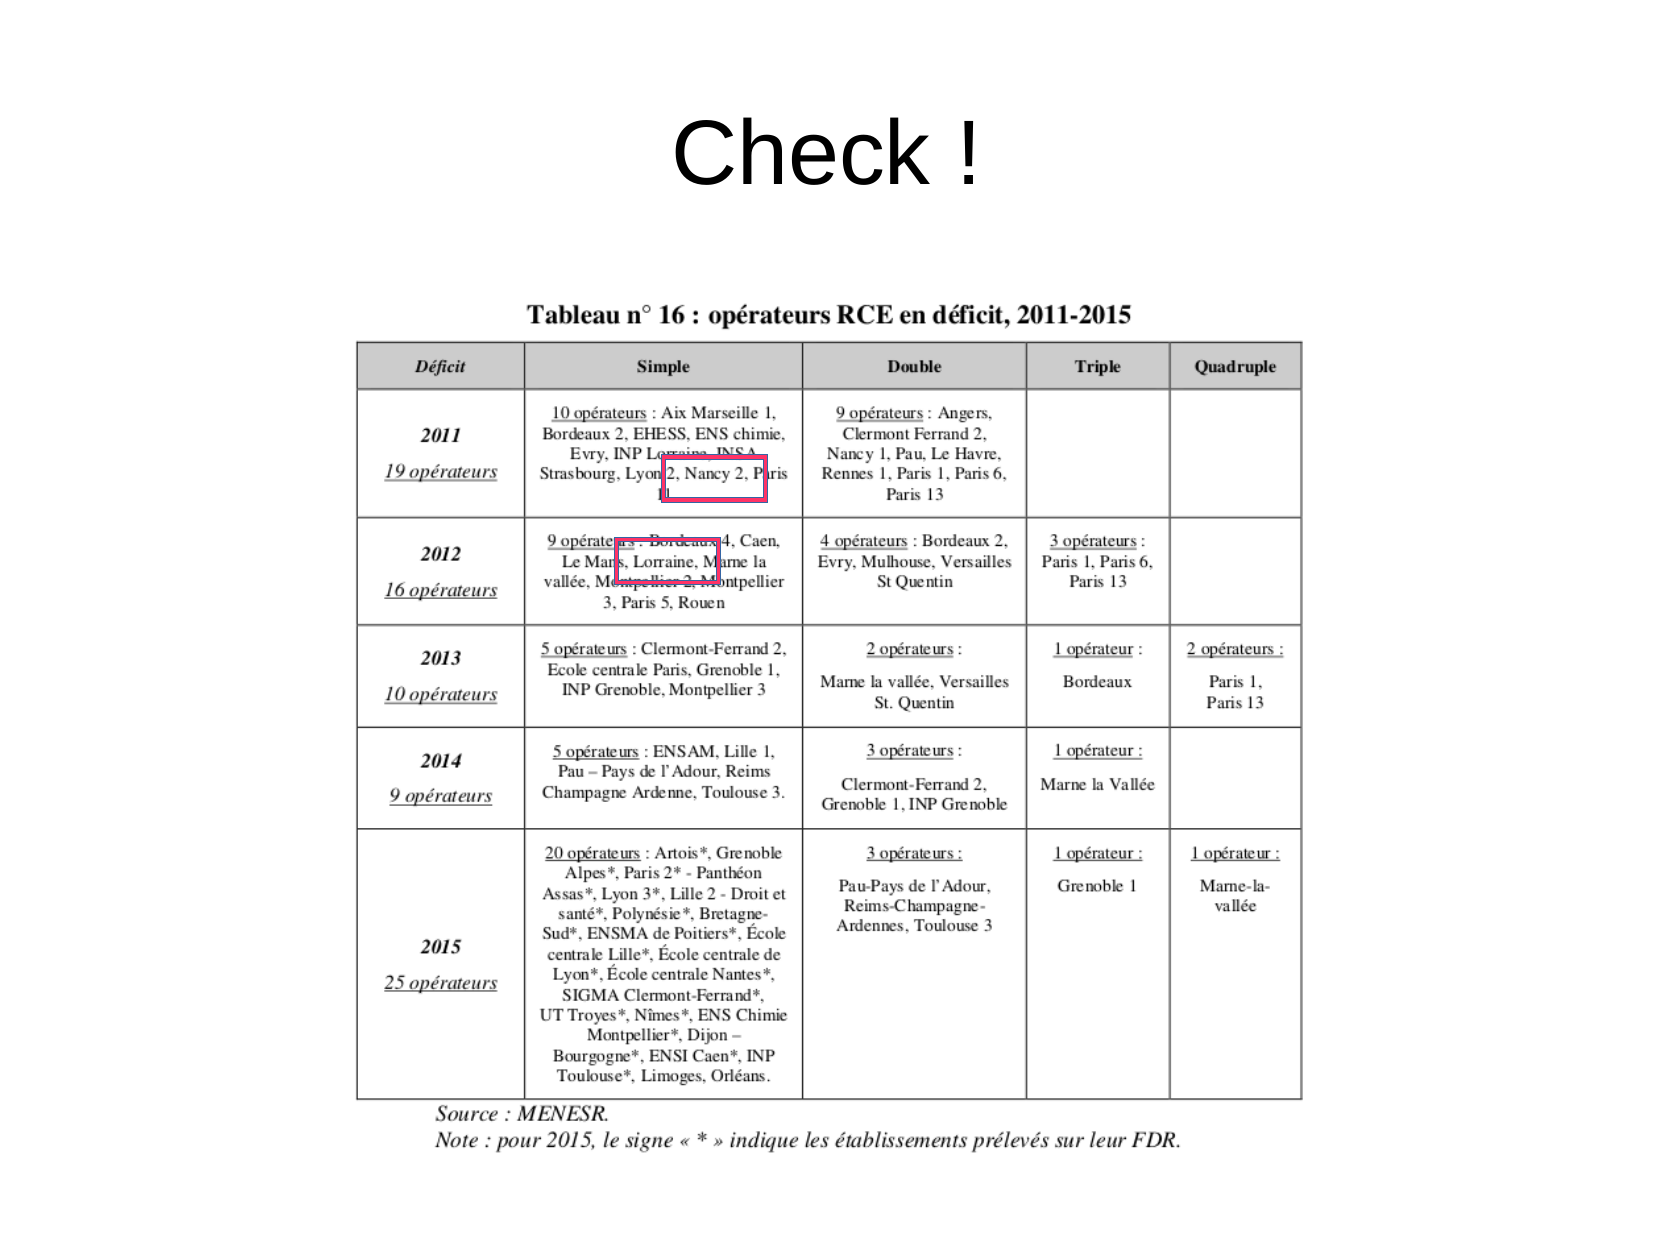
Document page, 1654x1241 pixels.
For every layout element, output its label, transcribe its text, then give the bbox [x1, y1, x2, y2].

text_box [614, 537, 721, 585]
picture [329, 284, 1324, 1171]
text_box [661, 454, 768, 503]
title Check ! [82, 49, 1571, 257]
